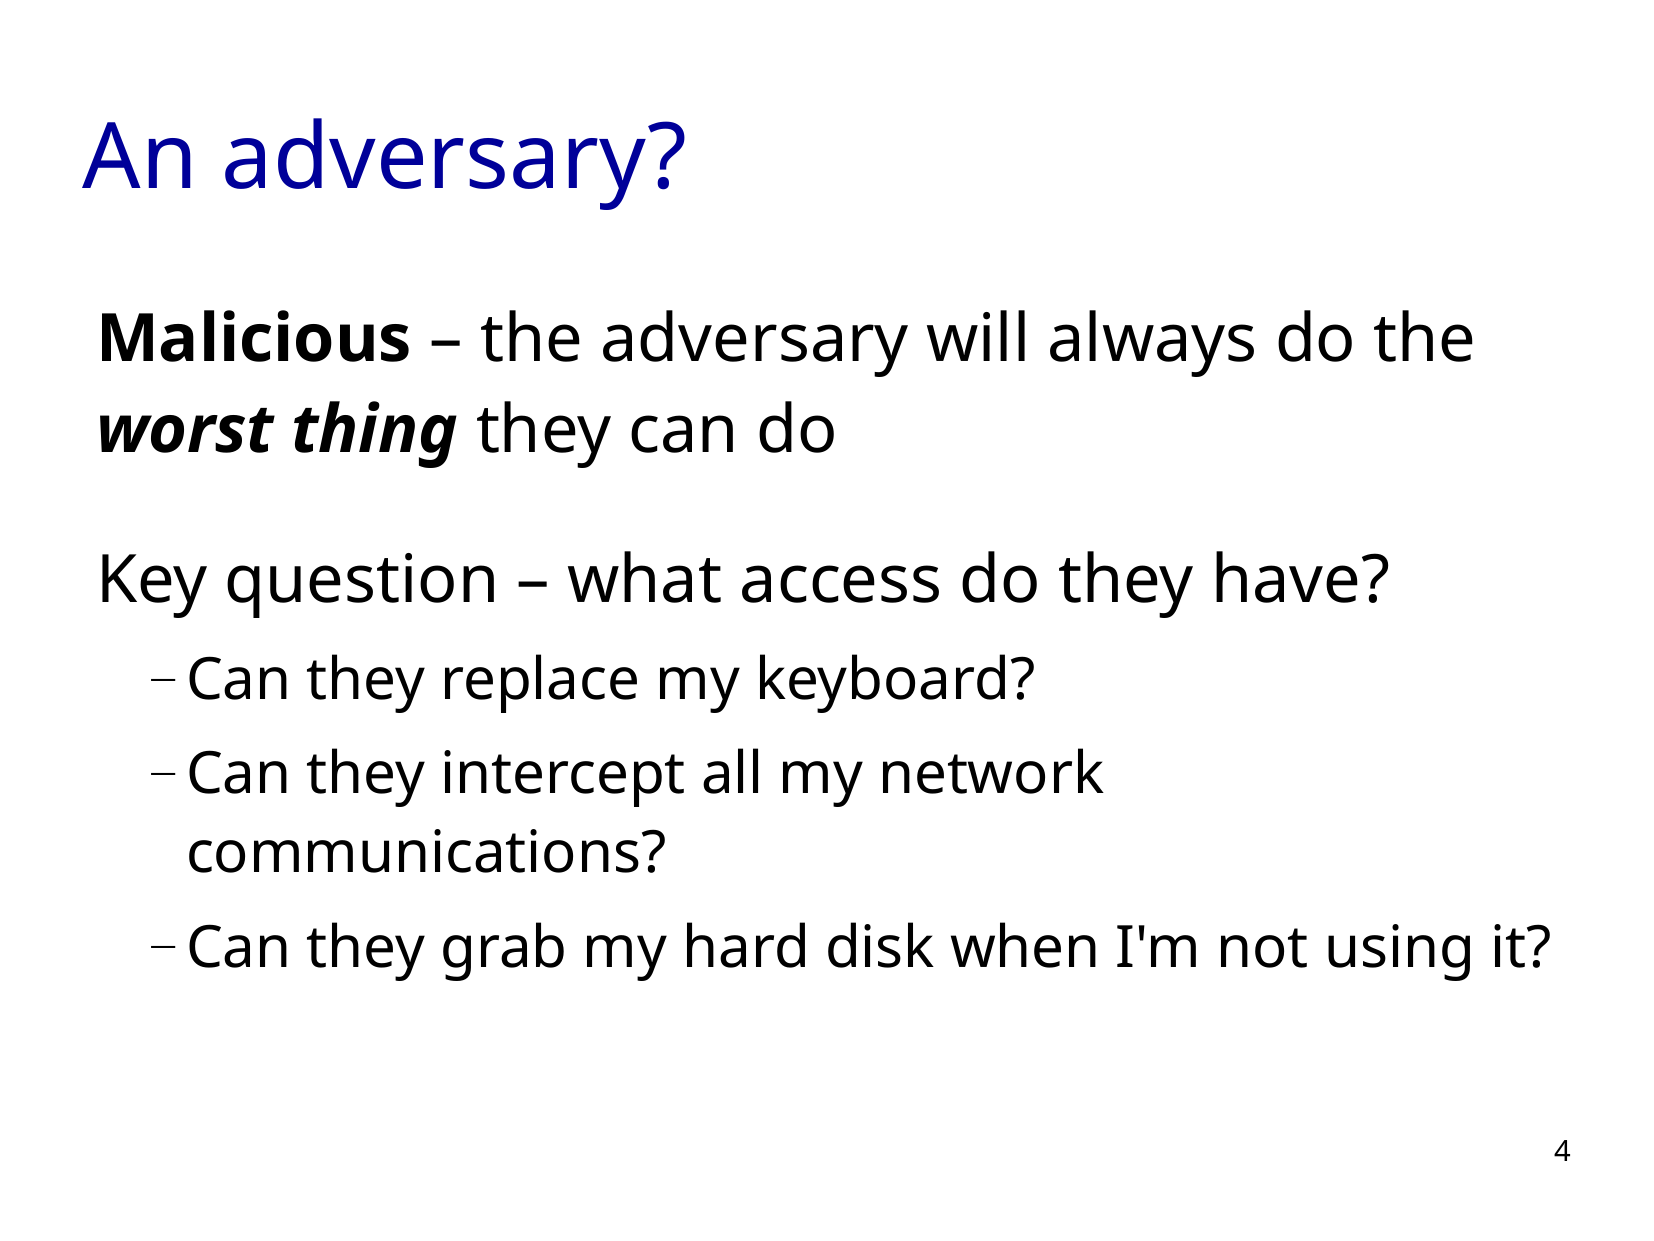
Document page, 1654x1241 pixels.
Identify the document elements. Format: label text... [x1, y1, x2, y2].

list Malicious – the adversary will always do the worst thing they can do Key question – what access do they have? Can they replace my keyboard? Can they intercept all my network communications? Can they grab my hard disk when I'm not using it? [60, 290, 1571, 1096]
title An adversary? [82, 49, 1571, 257]
